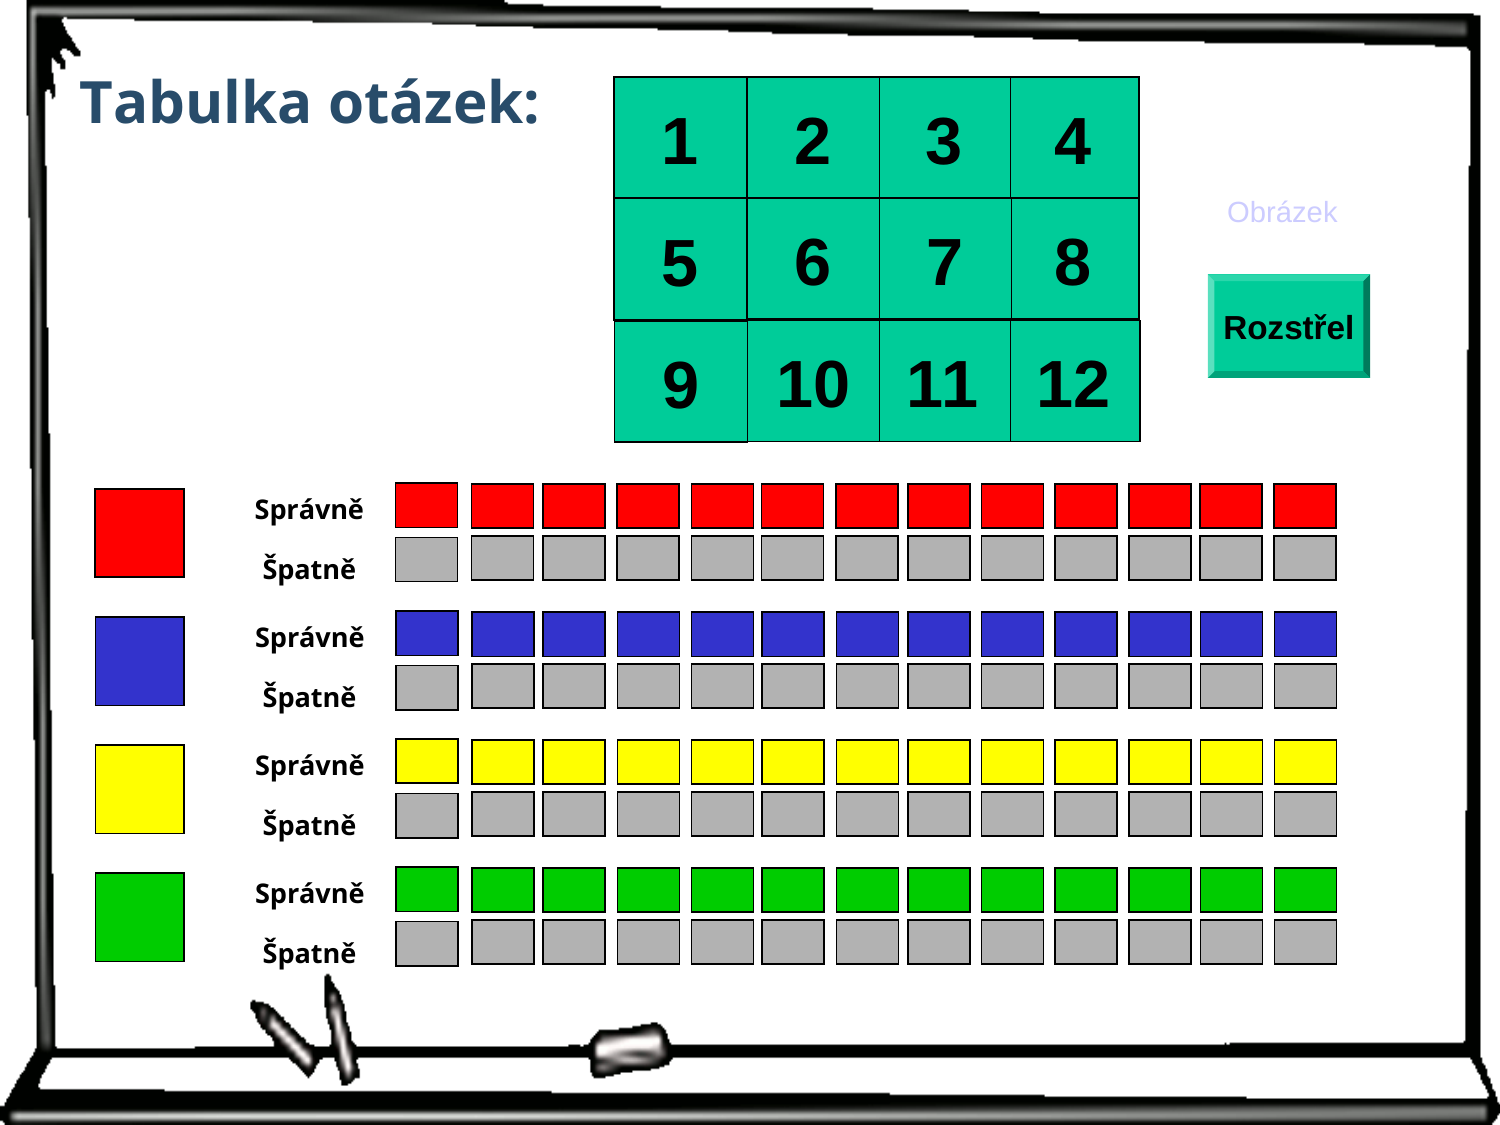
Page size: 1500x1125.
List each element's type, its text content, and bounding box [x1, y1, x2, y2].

text_box [617, 611, 680, 657]
table_header Správně [228, 860, 392, 921]
table_header [903, 476, 976, 537]
text_box [691, 920, 754, 965]
text_box -4 [614, 535, 682, 582]
table_header [1195, 732, 1269, 791]
text_box [981, 664, 1044, 709]
text_box [1274, 611, 1337, 657]
text_box -11 [1123, 919, 1191, 966]
text_box [691, 867, 754, 913]
text_box [691, 535, 754, 581]
table_cell [1269, 966, 1341, 981]
table_cell [465, 793, 538, 853]
text_box [836, 791, 899, 837]
table_cell [1268, 582, 1341, 597]
text_box 9 [614, 320, 748, 442]
text_box [1129, 739, 1192, 785]
text_box [395, 867, 458, 912]
text_box [1274, 739, 1337, 785]
text_box [1274, 535, 1337, 581]
text_box [471, 535, 534, 581]
text_box [1055, 664, 1118, 709]
table_cell [1049, 665, 1122, 725]
text_box [1274, 664, 1337, 709]
table_header [63, 860, 228, 981]
text_box [761, 483, 824, 529]
text_box [1128, 535, 1191, 581]
text_box [1129, 920, 1192, 965]
text_box [908, 611, 970, 657]
table_header [757, 732, 830, 793]
table_header [976, 860, 1049, 921]
text_box [95, 872, 185, 962]
text_box [1055, 920, 1118, 965]
text_box 7 [880, 198, 1012, 320]
text_box 12 [1011, 320, 1140, 442]
text_box [1129, 791, 1192, 837]
text_box [908, 920, 970, 965]
text_box [395, 921, 458, 966]
text_box [471, 791, 534, 837]
text_box [981, 535, 1044, 581]
table_cell [830, 665, 903, 725]
table_header [1268, 476, 1341, 535]
table_header [1341, 476, 1449, 597]
text_box [1274, 483, 1337, 529]
table_cell [611, 793, 684, 853]
text_box [471, 483, 534, 529]
table_header [903, 604, 976, 665]
text_box -5 [688, 535, 749, 582]
table_cell [538, 793, 611, 853]
text_box [691, 611, 754, 657]
table_cell [757, 665, 830, 725]
table_header [63, 604, 228, 725]
text_box 10 [748, 320, 880, 442]
text_box [395, 665, 458, 710]
text_box -11 [1123, 791, 1191, 838]
text_box 11 [880, 320, 1011, 442]
table_cell [903, 537, 976, 597]
text_box [981, 483, 1044, 529]
table_header [464, 476, 538, 537]
text_box [617, 535, 680, 581]
table_header [392, 860, 465, 921]
text_box [1200, 920, 1263, 965]
text_box [95, 488, 184, 578]
table_header Správně [228, 604, 392, 665]
text_box [95, 616, 185, 706]
text_box [395, 537, 458, 582]
text_box [981, 791, 1044, 837]
table_cell [903, 921, 976, 981]
table_header [1195, 604, 1269, 663]
text_box [908, 867, 970, 913]
text_box [1274, 867, 1337, 913]
text_box [543, 664, 606, 709]
table_cell Špatně [228, 921, 392, 981]
text_box 5 [613, 198, 747, 320]
text_box [761, 611, 824, 657]
table_header [538, 732, 611, 793]
text_box [543, 791, 606, 837]
text_box [836, 535, 899, 581]
text_box [1055, 611, 1118, 657]
text_box [471, 664, 534, 709]
table_cell [1122, 793, 1195, 853]
table_cell [903, 793, 976, 853]
text_box [1274, 920, 1337, 965]
text_box [395, 739, 458, 784]
table_header [1341, 604, 1449, 725]
text_box [836, 739, 899, 785]
table_header [1122, 732, 1195, 793]
table_header [684, 476, 757, 537]
table_cell [1049, 921, 1122, 981]
text_box [1055, 791, 1118, 837]
text_box [543, 739, 606, 785]
table_cell Špatně [227, 537, 391, 597]
text_box [1055, 867, 1118, 913]
table_header [1049, 860, 1122, 921]
table_cell [392, 665, 465, 725]
text_box 3 [880, 77, 1011, 198]
table_header [903, 860, 976, 921]
table_header [465, 604, 538, 665]
table_header [1269, 860, 1341, 919]
text_box [907, 535, 970, 581]
table_header Správně [228, 732, 392, 793]
text_box [543, 611, 606, 657]
table_header [830, 860, 903, 921]
table_cell [1049, 537, 1122, 597]
text_box [761, 920, 824, 965]
table_header [465, 860, 538, 921]
text_box [981, 611, 1044, 657]
text_box [908, 664, 970, 709]
table_cell [830, 537, 903, 597]
table_header [63, 476, 227, 597]
text_box [1129, 664, 1192, 709]
text_box [1054, 483, 1117, 529]
table_header [611, 604, 684, 665]
text_box [907, 483, 970, 529]
text_box [1128, 483, 1191, 529]
table_cell [1122, 537, 1195, 597]
table_cell [1195, 838, 1269, 853]
text_box [471, 611, 534, 657]
text_box [1200, 611, 1263, 657]
table_header [757, 476, 830, 537]
text_box 2 [747, 77, 880, 198]
table_header [1122, 860, 1195, 921]
text_box [617, 920, 680, 965]
table_header [611, 860, 684, 921]
text_box -10 [1050, 791, 1123, 838]
text_box [1200, 867, 1263, 913]
text_box [691, 791, 754, 837]
text_box 1 [613, 77, 747, 198]
table_cell [611, 921, 684, 981]
text_box [761, 535, 824, 581]
table_header [538, 604, 611, 665]
text_box -12 [1195, 919, 1267, 966]
table_header [1269, 604, 1341, 663]
table_header [1269, 732, 1341, 791]
table_header [1341, 732, 1449, 853]
table_cell [465, 921, 538, 981]
text_box [981, 920, 1044, 965]
table_cell [1269, 710, 1341, 725]
text_box [761, 664, 824, 709]
table_cell [1269, 838, 1341, 853]
text_box -10 [1050, 663, 1123, 710]
table_header Správně [227, 476, 391, 537]
text_box Tabulka otázek: [65, 62, 1400, 157]
text_box [836, 611, 899, 657]
text_box [617, 664, 680, 709]
text_box [1200, 664, 1263, 709]
table_cell [757, 921, 830, 981]
text_box [691, 739, 754, 785]
table_cell [538, 665, 611, 725]
table_header [538, 860, 611, 921]
table_cell [538, 537, 611, 597]
table_cell [1122, 665, 1195, 725]
table_cell [757, 537, 830, 597]
table_cell [684, 921, 757, 981]
table_cell [976, 793, 1049, 853]
table_cell [465, 665, 538, 725]
table_header [684, 732, 757, 793]
text_box [543, 920, 606, 965]
text_box -13 [1267, 535, 1342, 582]
table_cell [1122, 921, 1195, 981]
table_header [976, 604, 1049, 665]
text_box 6 [747, 198, 880, 320]
table_header [830, 476, 903, 537]
text_box [471, 739, 534, 785]
text_box [836, 483, 899, 529]
text_box [471, 920, 534, 965]
table_cell [976, 921, 1049, 981]
table_header [391, 476, 464, 537]
table_header [976, 732, 1049, 793]
text_box Rozstřel [1215, 282, 1363, 371]
text_box -10 [1050, 535, 1123, 582]
table_cell [1195, 966, 1269, 981]
text_box [1129, 867, 1192, 913]
text_box -11 [1123, 535, 1191, 582]
table_cell [611, 537, 684, 597]
text_box -10 [1050, 919, 1123, 966]
text_box [1274, 791, 1337, 837]
text_box [836, 867, 899, 913]
text_box -11 [1123, 663, 1191, 710]
table_cell [830, 921, 903, 981]
table_cell [684, 793, 757, 853]
table_cell [903, 665, 976, 725]
text_box 4 [1011, 77, 1139, 198]
text_box [1200, 535, 1263, 581]
text_box -13 [1267, 663, 1342, 710]
text_box [617, 791, 680, 837]
table_cell [392, 793, 465, 853]
text_box [1200, 483, 1263, 529]
table_header [465, 732, 538, 793]
table_header [1049, 476, 1122, 537]
text_box -13 [1267, 791, 1342, 838]
table_header [538, 476, 611, 537]
table_cell [684, 665, 757, 725]
table_cell [538, 921, 611, 981]
table_header [63, 732, 228, 853]
text_box [908, 739, 970, 785]
table_header [1049, 604, 1122, 665]
table_header [903, 732, 976, 793]
table_header [392, 732, 465, 793]
text_box [542, 483, 605, 529]
table_cell [1195, 710, 1269, 725]
text_box [395, 793, 458, 838]
table_cell [611, 665, 684, 725]
table_cell [684, 537, 757, 597]
table_cell [757, 793, 830, 853]
table_cell [830, 793, 903, 853]
table_header [1049, 732, 1122, 793]
text_box [1054, 535, 1117, 581]
table_header [976, 476, 1049, 537]
text_box Obrázek [1212, 185, 1415, 237]
table_cell [464, 537, 538, 597]
text_box -12 [1195, 791, 1267, 838]
table_cell [976, 665, 1049, 725]
text_box [542, 535, 605, 581]
text_box 8 [1012, 198, 1139, 320]
table_header [684, 604, 757, 665]
table_header [684, 860, 757, 921]
text_box [836, 664, 899, 709]
table_header [1195, 476, 1268, 535]
table_header [611, 476, 684, 537]
text_box [908, 791, 970, 837]
text_box [395, 483, 458, 528]
table_cell Špatně [228, 665, 392, 725]
text_box [836, 920, 899, 965]
table_header [1341, 860, 1449, 981]
table_header [830, 604, 903, 665]
text_box [95, 744, 185, 834]
text_box [617, 483, 680, 529]
text_box [617, 739, 680, 785]
text_box [981, 867, 1044, 913]
table_cell [1195, 582, 1268, 597]
text_box [761, 867, 824, 913]
text_box [981, 739, 1044, 785]
table_header [392, 604, 465, 665]
text_box [1200, 791, 1263, 837]
text_box -13 [1267, 919, 1342, 966]
table_cell [391, 537, 464, 597]
text_box [1129, 611, 1192, 657]
text_box [471, 867, 534, 913]
text_box [543, 867, 606, 913]
text_box [691, 483, 754, 529]
text_box [691, 664, 754, 709]
text_box [617, 867, 680, 913]
table_cell Špatně [228, 793, 392, 853]
text_box -12 [1195, 663, 1267, 710]
text_box [761, 791, 824, 837]
table_header [757, 604, 830, 665]
text_box [1200, 739, 1263, 785]
text_box [395, 611, 458, 656]
table_header [1122, 476, 1195, 537]
text_box [1055, 739, 1118, 785]
table_header [1122, 604, 1195, 665]
table_header [611, 732, 684, 793]
table_cell [1049, 793, 1122, 853]
table_header [757, 860, 830, 921]
table_cell [392, 921, 465, 981]
table_cell [976, 537, 1049, 597]
text_box [761, 739, 824, 785]
table_header [1195, 860, 1269, 919]
table_header [830, 732, 903, 793]
text_box -12 [1195, 535, 1267, 582]
picture [0, 0, 1500, 1125]
